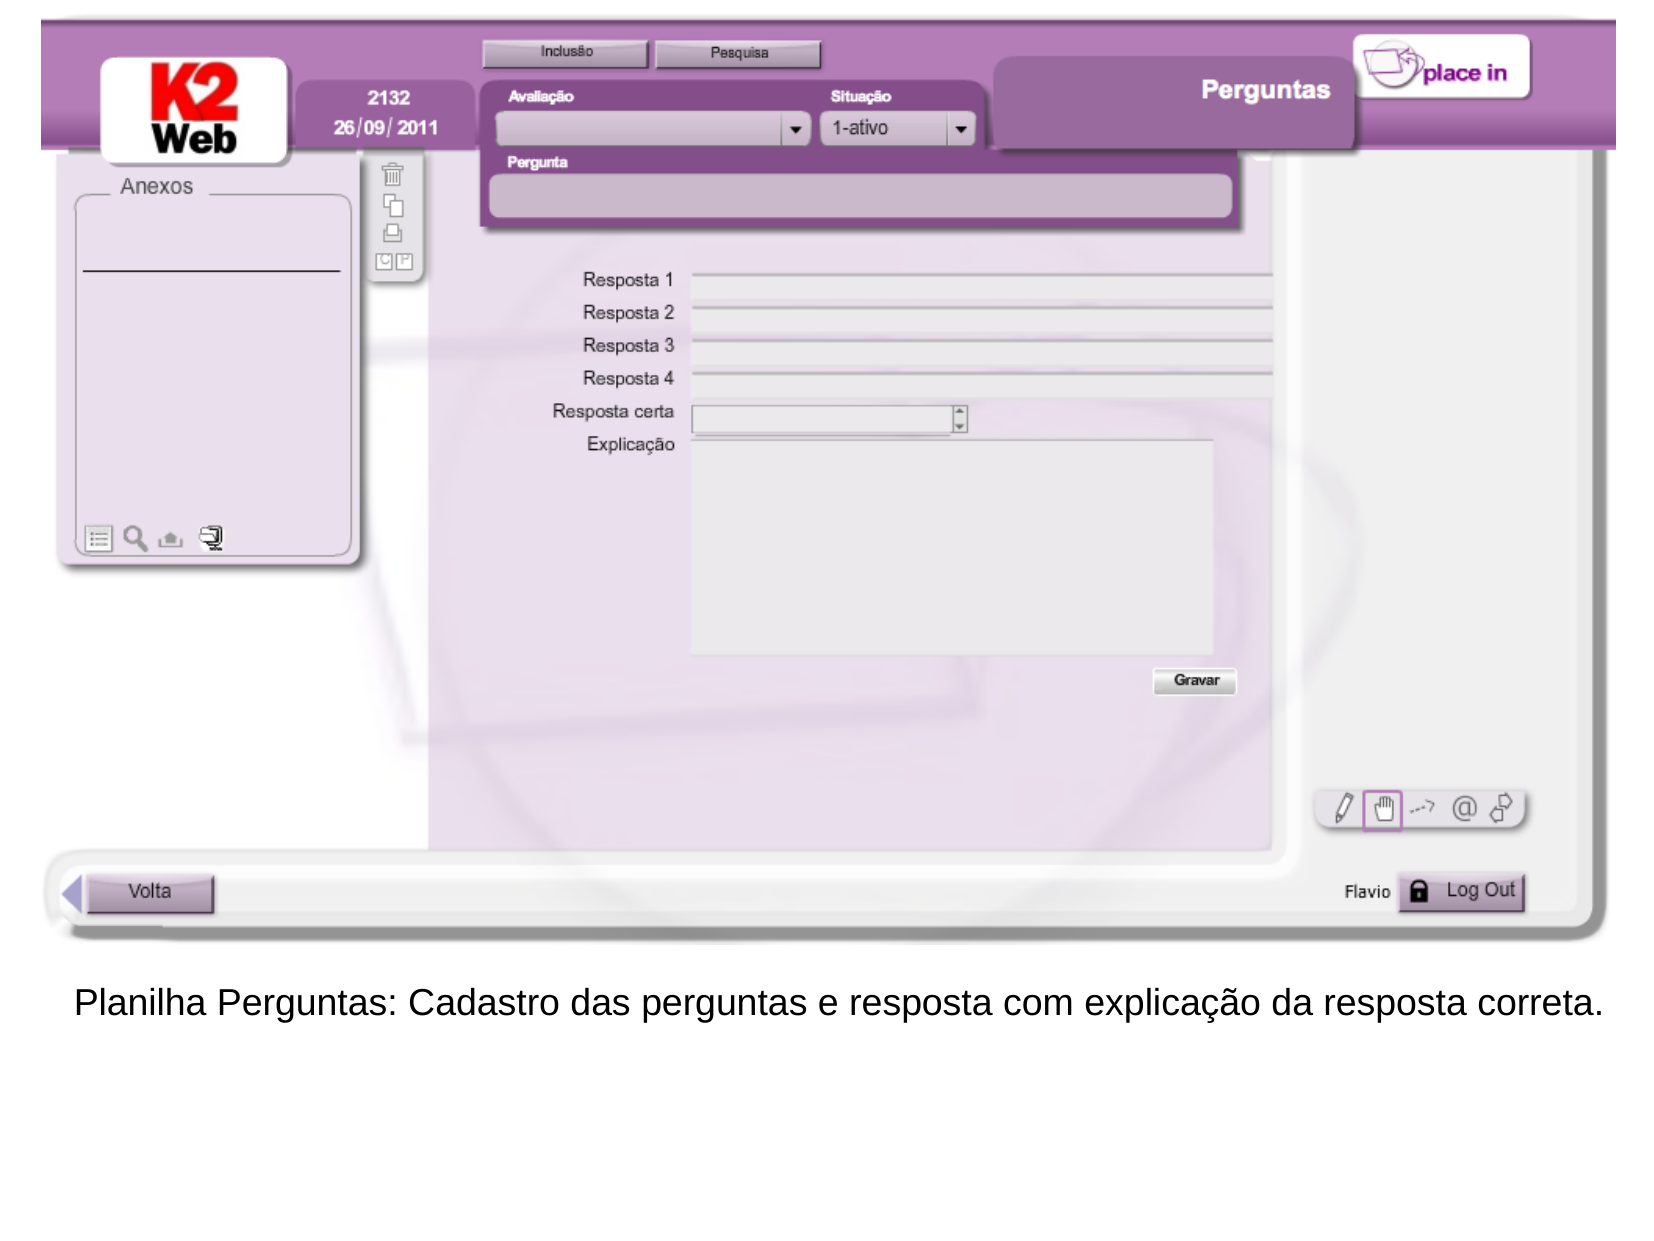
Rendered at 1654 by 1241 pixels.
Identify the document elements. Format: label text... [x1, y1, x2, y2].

picture [41, 11, 1616, 945]
text_box Planilha Perguntas: Cadastro das perguntas e resposta com explicação da resposta correta. [59, 974, 1625, 1033]
